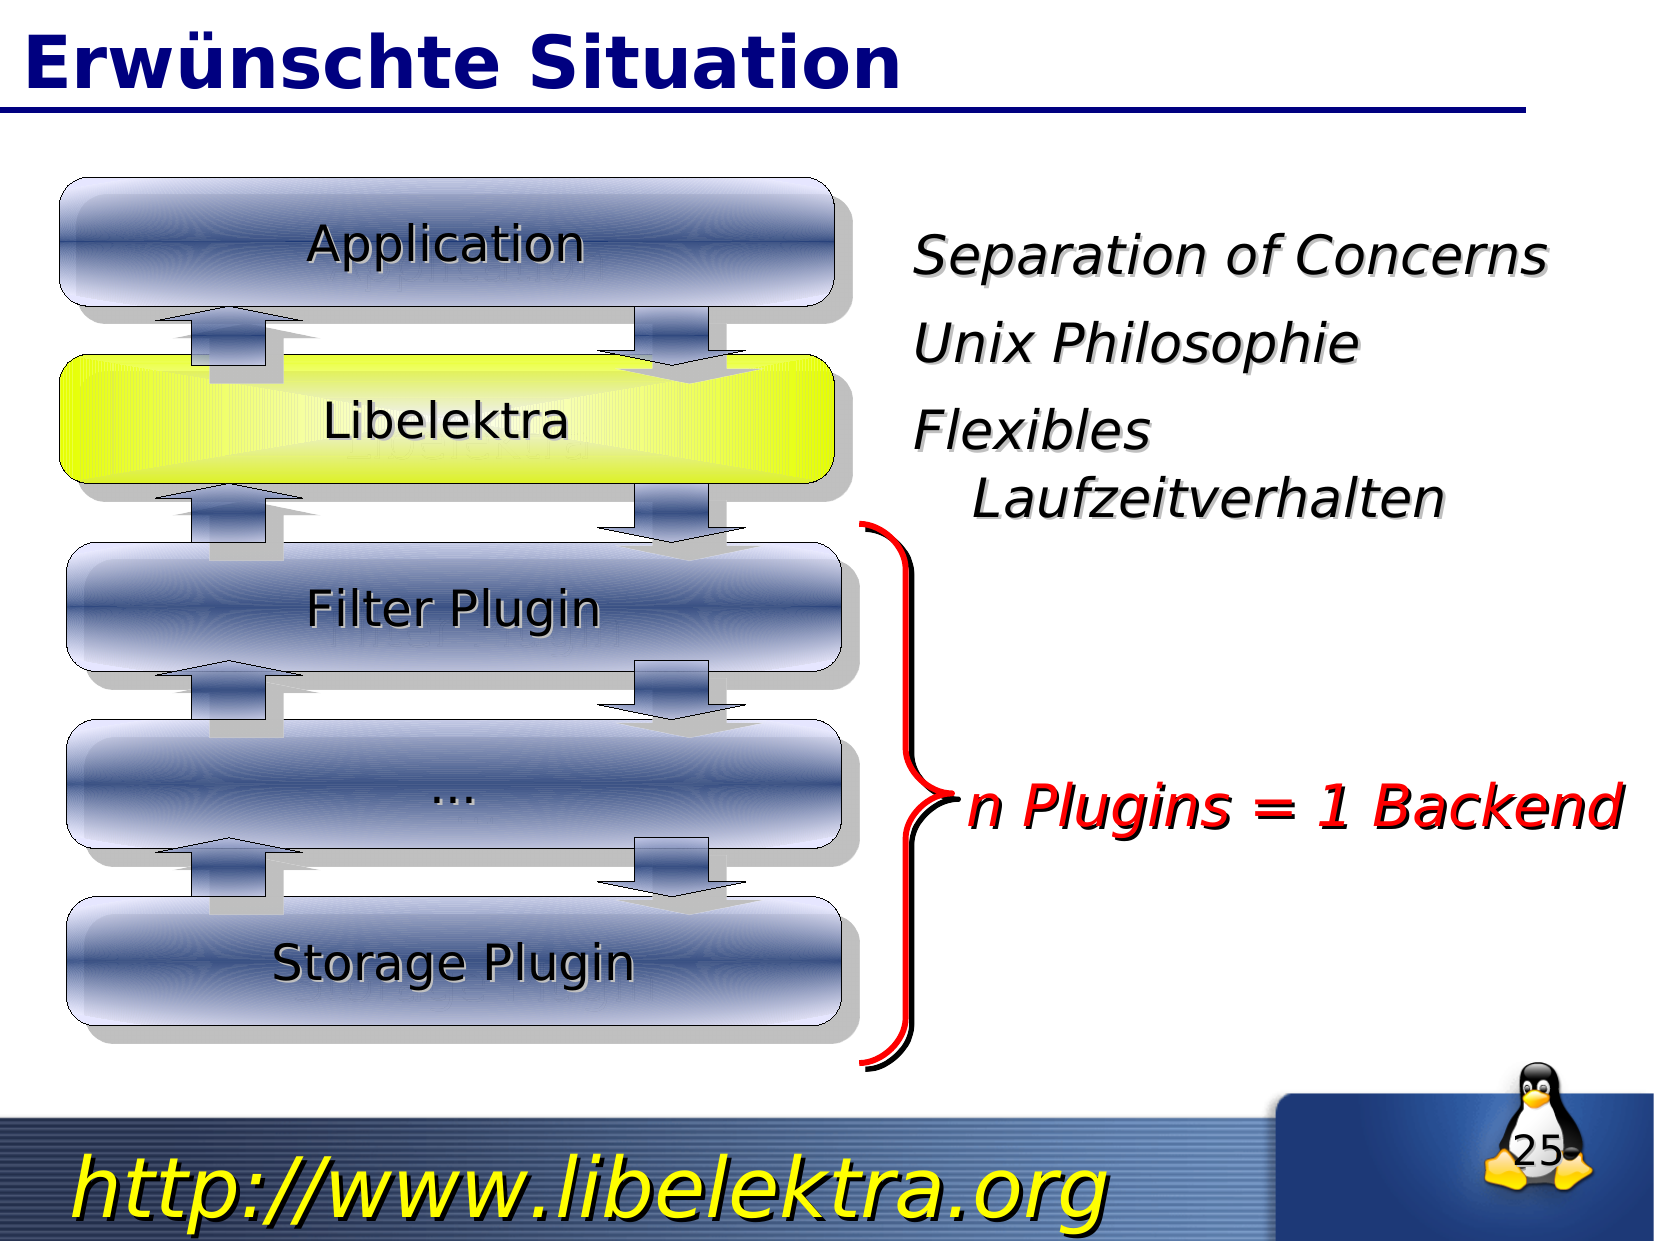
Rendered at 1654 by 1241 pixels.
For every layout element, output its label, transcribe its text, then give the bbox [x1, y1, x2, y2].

text_box n Plugins = 1 Backend [1595, 767, 1625, 836]
text_box [597, 660, 746, 720]
text_box Filter Plugin [66, 542, 842, 672]
text_box ... [66, 719, 842, 849]
text_box [597, 306, 746, 366]
text_box 50 [1312, 1122, 1565, 1178]
picture [0, 1061, 1654, 1241]
text_box [155, 837, 303, 897]
text_box [155, 306, 303, 366]
list Separation of Concerns Unix Philosophie Flexibles Laufzeitverhalten [899, 212, 1595, 1009]
text_box Libelektra [59, 354, 835, 484]
text_box Application [59, 177, 835, 307]
text_box [597, 483, 746, 543]
text_box [155, 483, 303, 543]
picture [872, 1061, 883, 1065]
text_box [597, 837, 746, 897]
text_box [155, 660, 303, 720]
text_box Storage Plugin [66, 896, 842, 1026]
text_box Erwünschte Situation [22, 14, 1611, 111]
